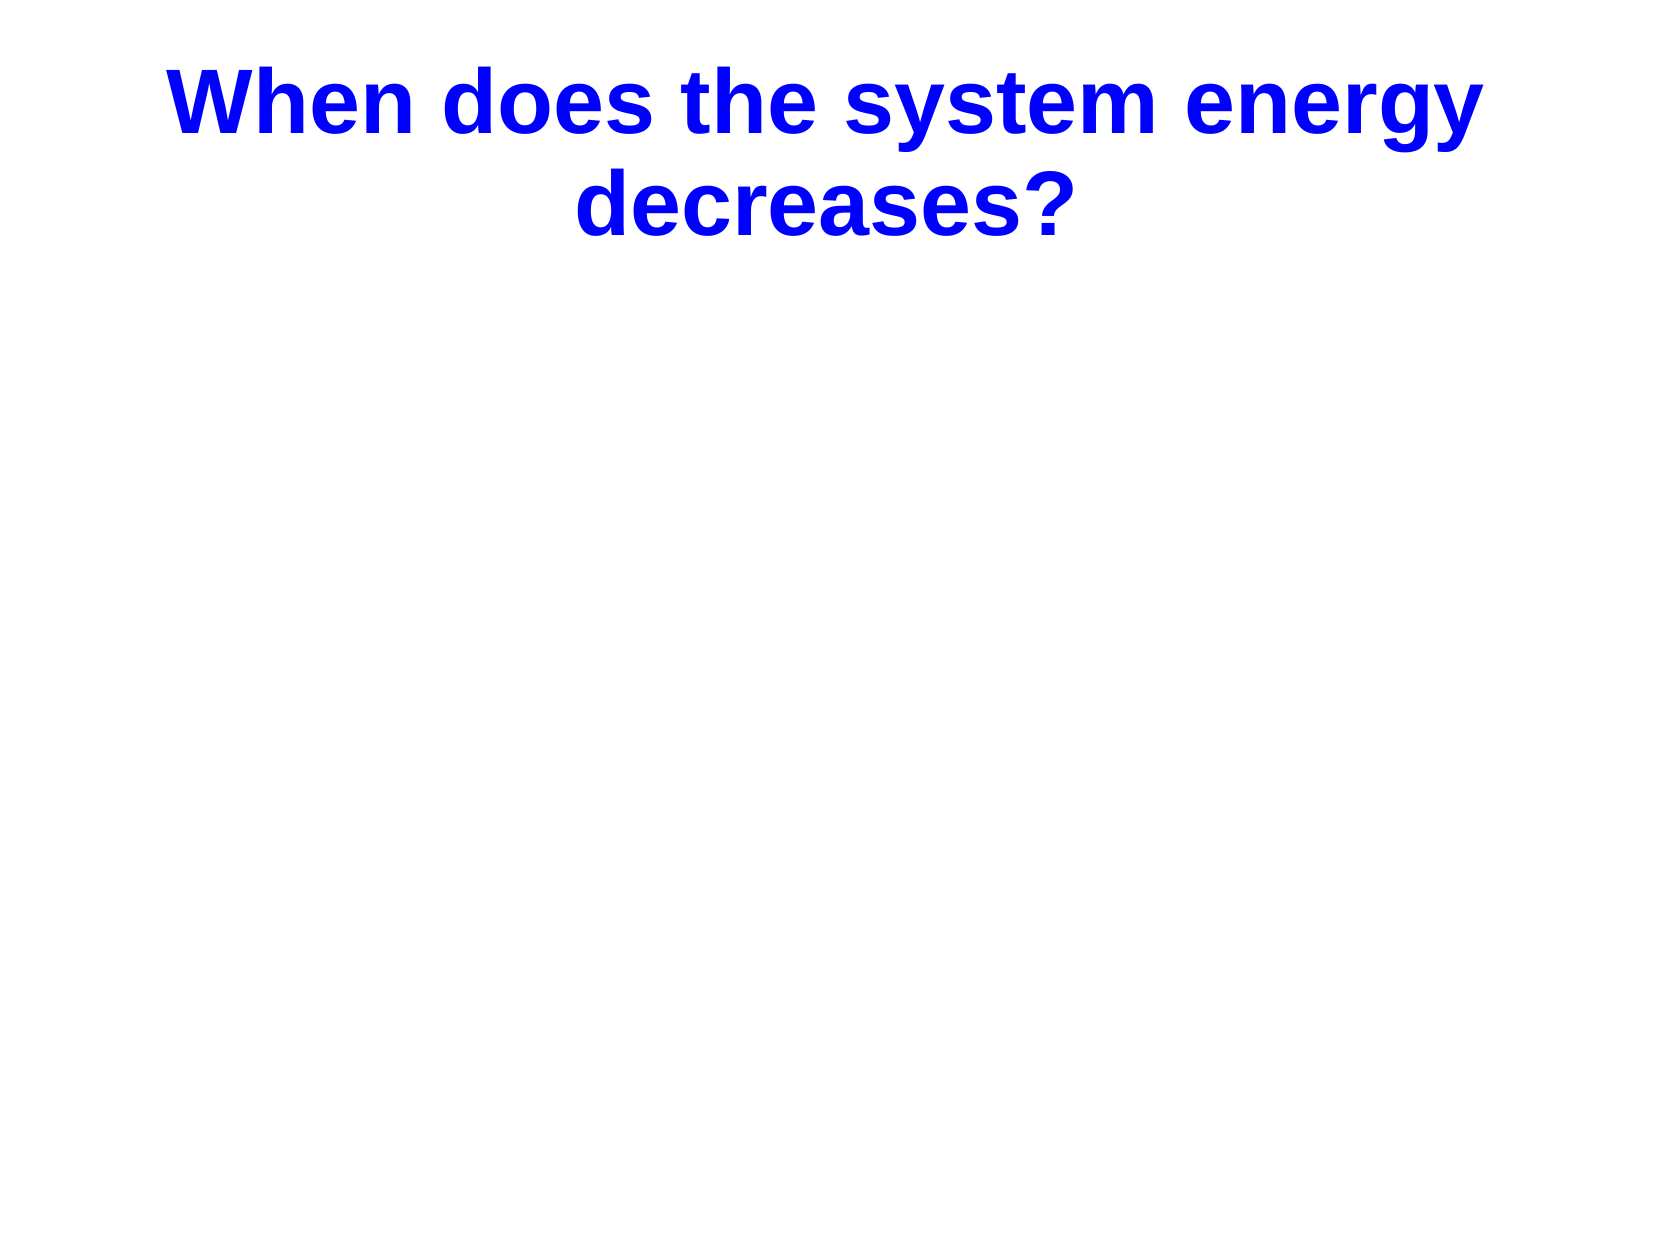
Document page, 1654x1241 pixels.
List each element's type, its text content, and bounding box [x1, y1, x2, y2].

title When does the system energy decreases? [82, 49, 1571, 257]
